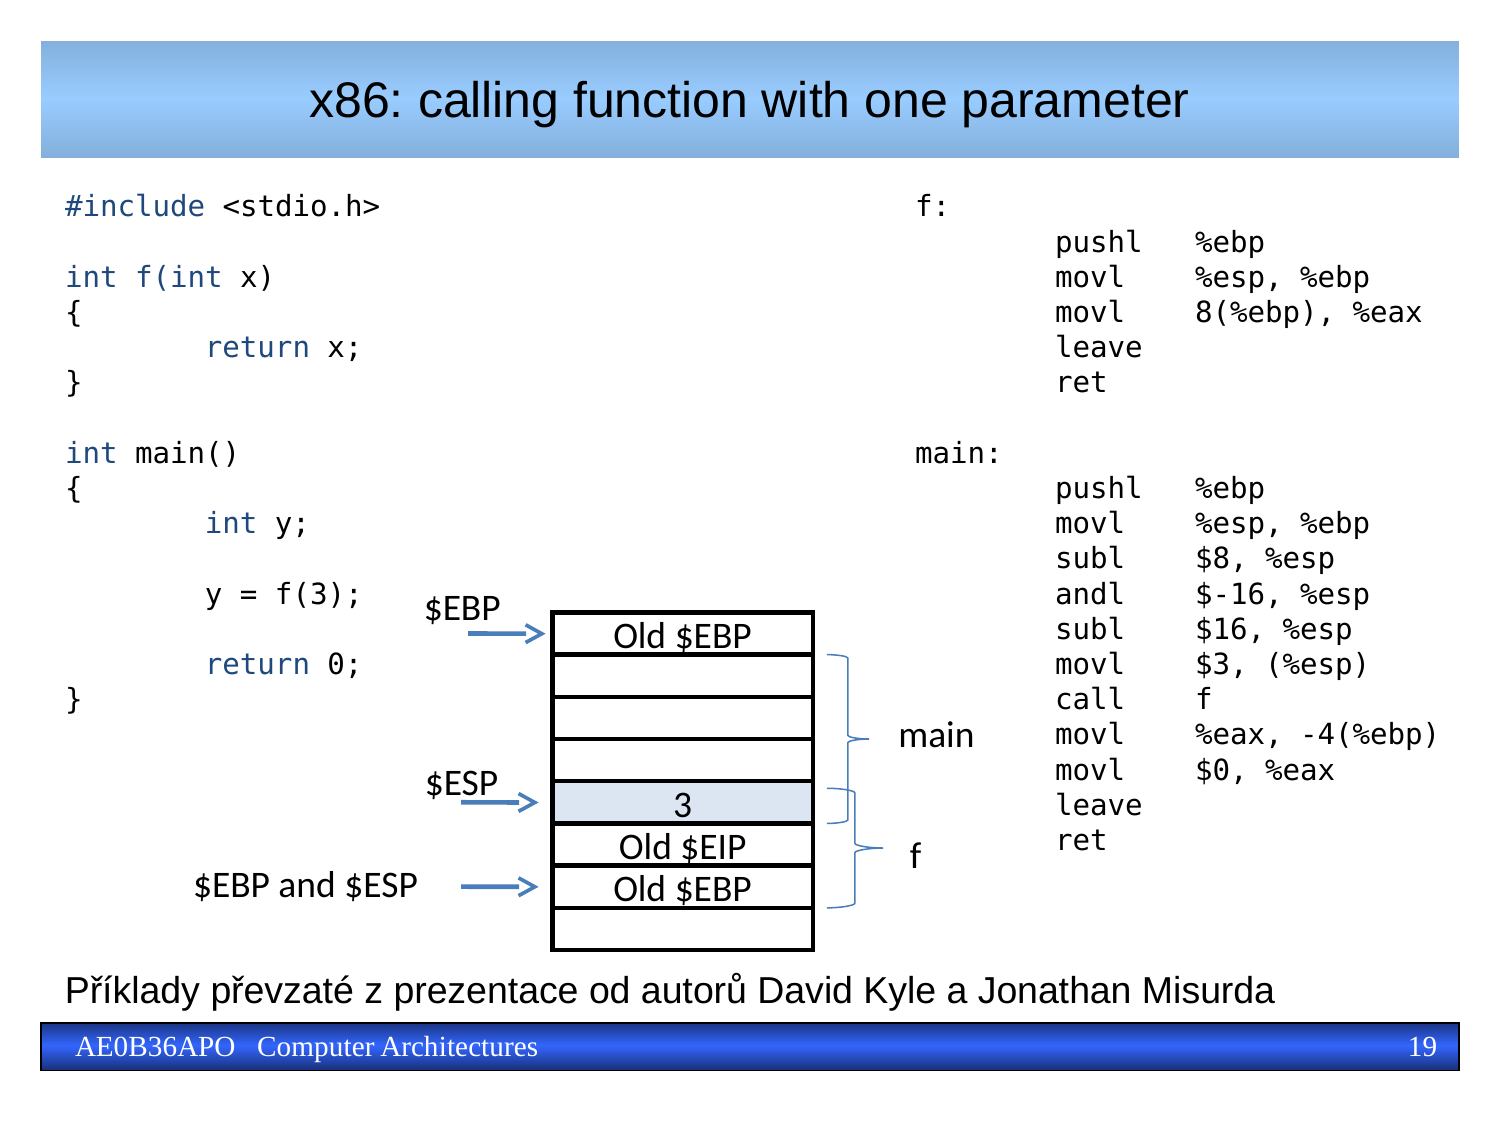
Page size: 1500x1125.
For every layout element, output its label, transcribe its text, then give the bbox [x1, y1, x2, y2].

text_box Old $EBP [552, 612, 813, 652]
text_box $ESP [410, 749, 514, 811]
text_box $EBP [408, 574, 516, 636]
text_box $EBP and $ESP [178, 851, 433, 913]
list f: pushl %ebp movl %esp, %ebp movl 8(%ebp), %eax leave ret main: pushl %ebp movl %esp, %ebp subl $8, %esp andl $-16, %esp subl $16, %esp movl $3, (%esp) call f movl %eax, -4(%ebp) movl $0, %eax leave ret [900, 187, 1463, 930]
text_box 3 [552, 781, 813, 823]
list #include <stdio.h> int f(int x) { return x; } int main() { int y; y = f(3); return 0; } [50, 187, 475, 800]
title x86: calling function with one parameter [41, 41, 1459, 158]
text_box Old $EIP [552, 823, 813, 866]
text_box Příklady převzaté z prezentace od autorů David Kyle a Jonathan Misurda [49, 962, 1438, 1020]
text_box main [883, 701, 990, 763]
text_box f [895, 823, 937, 884]
text_box Old $EBP [552, 866, 813, 906]
